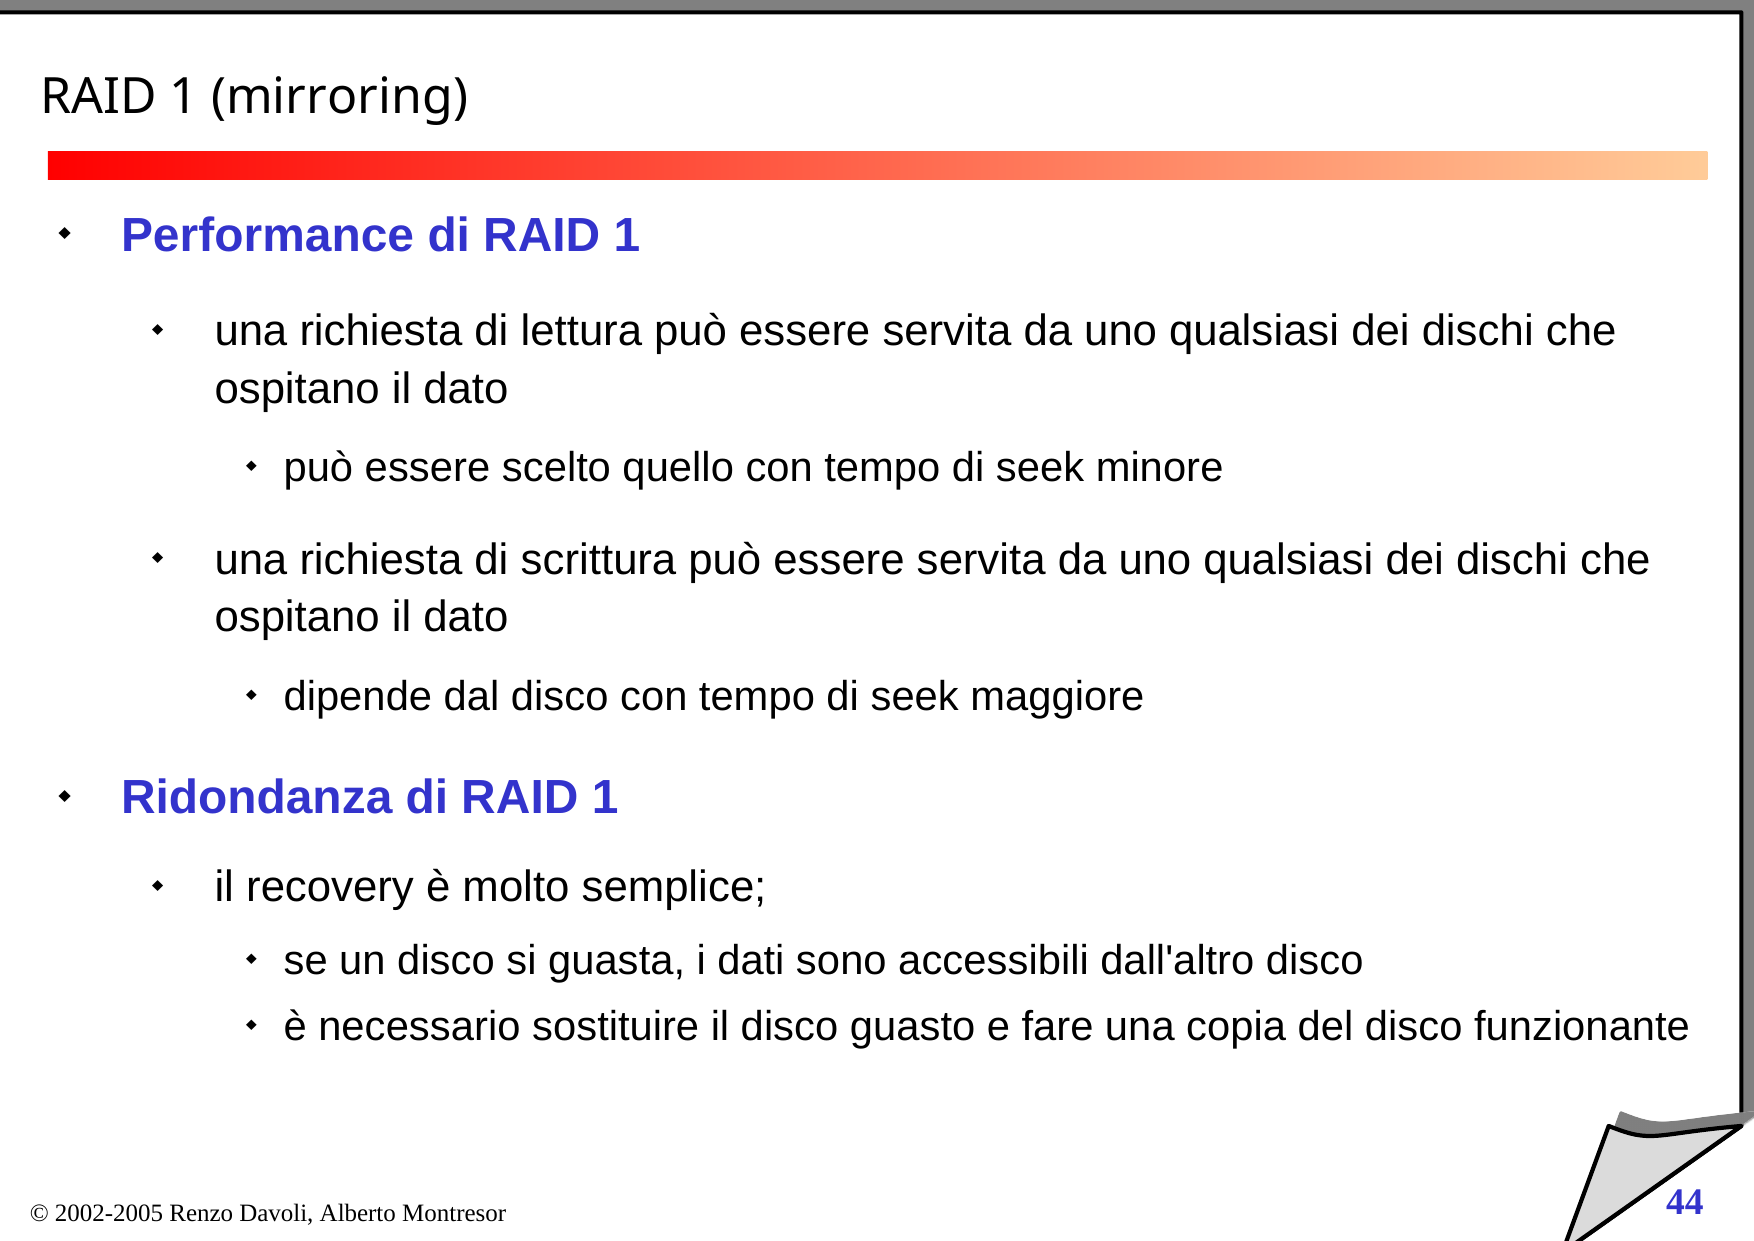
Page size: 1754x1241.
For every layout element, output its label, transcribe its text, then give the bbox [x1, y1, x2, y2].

list Performance di RAID 1 una richiesta di lettura può essere servita da uno qualsiasi dei dischi che ospitano il dato può essere scelto quello con tempo di seek minore una richiesta di scrittura può essere servita da uno qualsiasi dei dischi che ospitano il dato dipende dal disco con tempo di seek maggiore Ridondanza di RAID 1 il recovery è molto semplice; se un disco si guasta, i dati sono accessibili dall'altro disco è necessario sostituire il disco guasto e fare una copia del disco funzionante [58, 206, 1696, 1136]
title RAID 1 (mirroring) [40, 49, 1714, 144]
